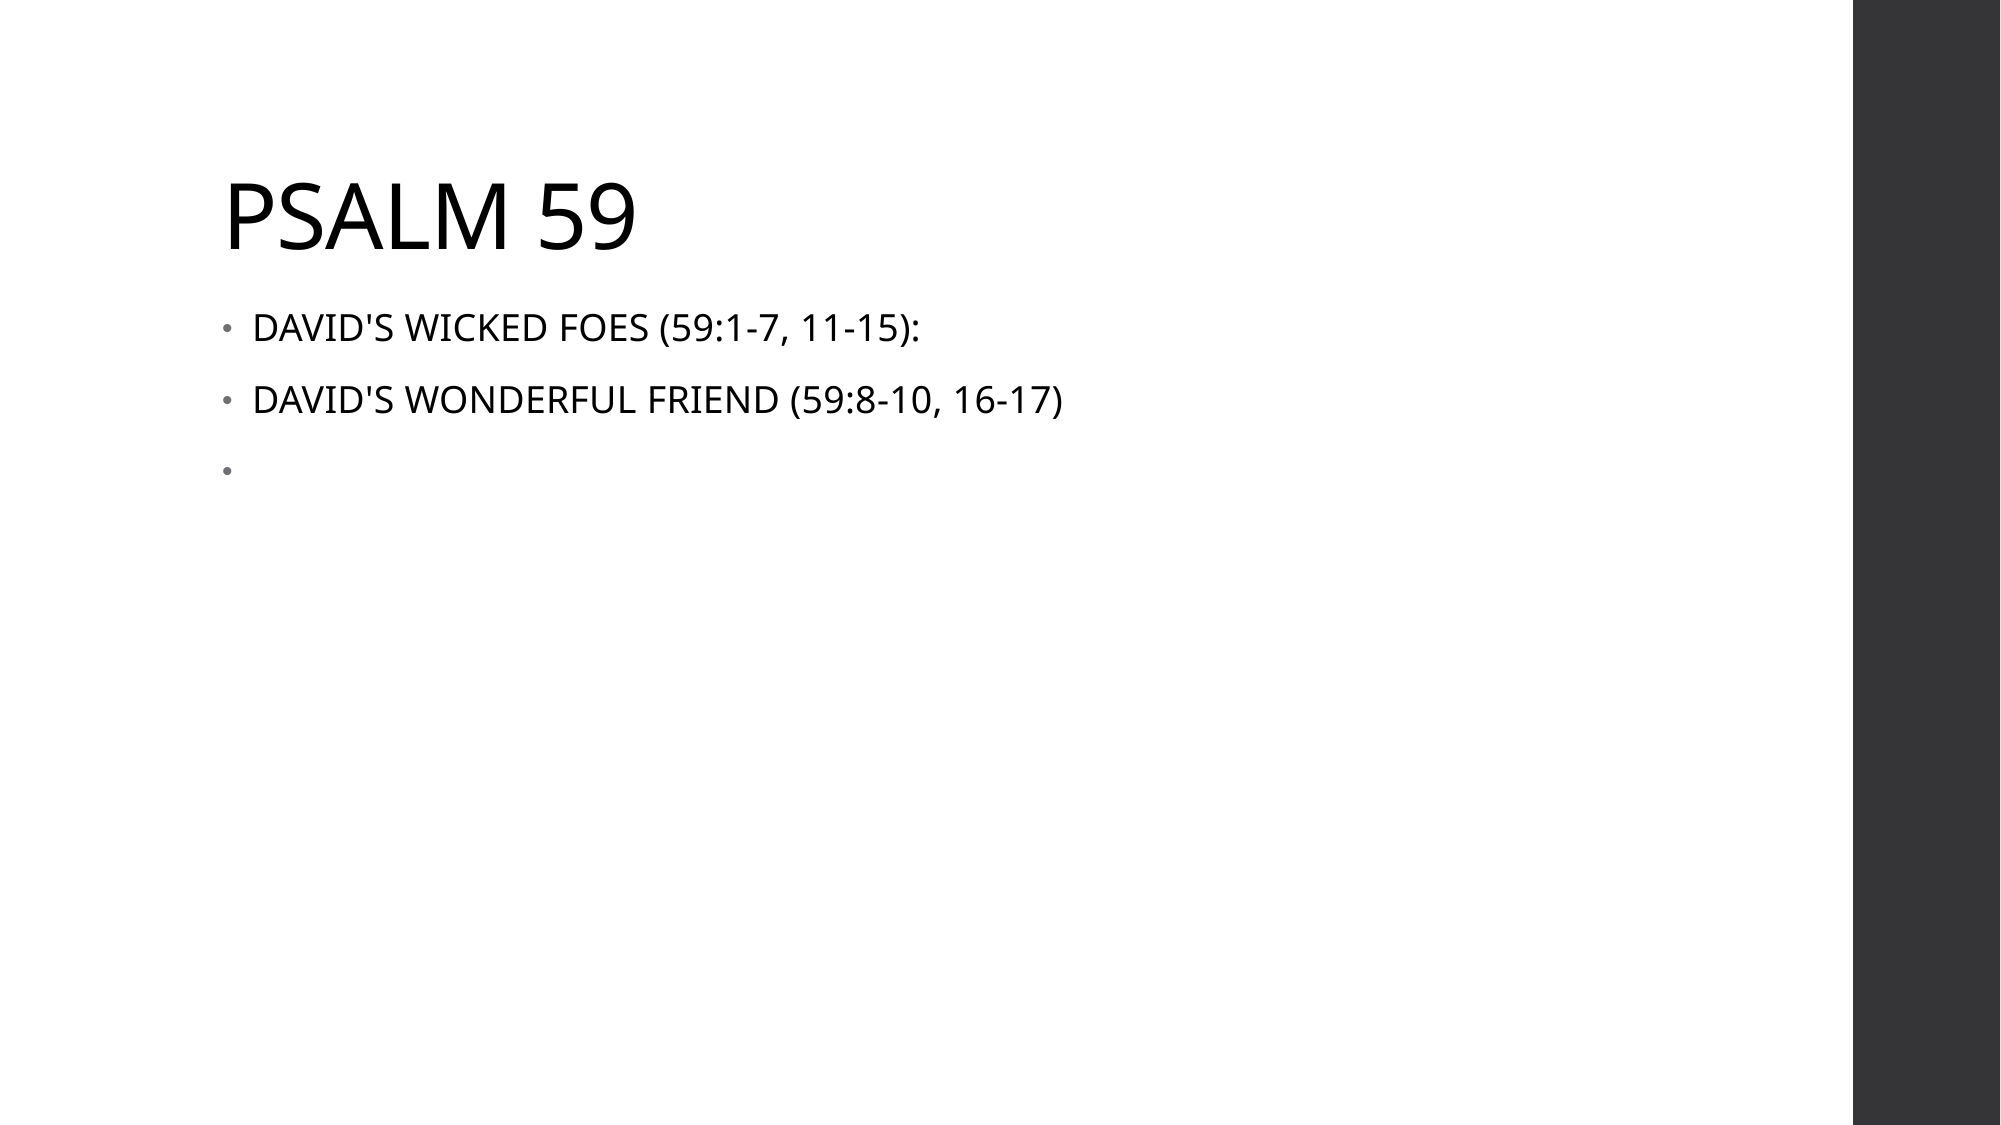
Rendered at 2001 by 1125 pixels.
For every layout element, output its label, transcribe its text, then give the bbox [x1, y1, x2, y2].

title PSALM 59 [206, 60, 1797, 278]
list DAVID'S WICKED FOES (59:1-7, 11-15): DAVID'S WONDERFUL FRIEND (59:8-10, 16-17) [206, 299, 1617, 1014]
